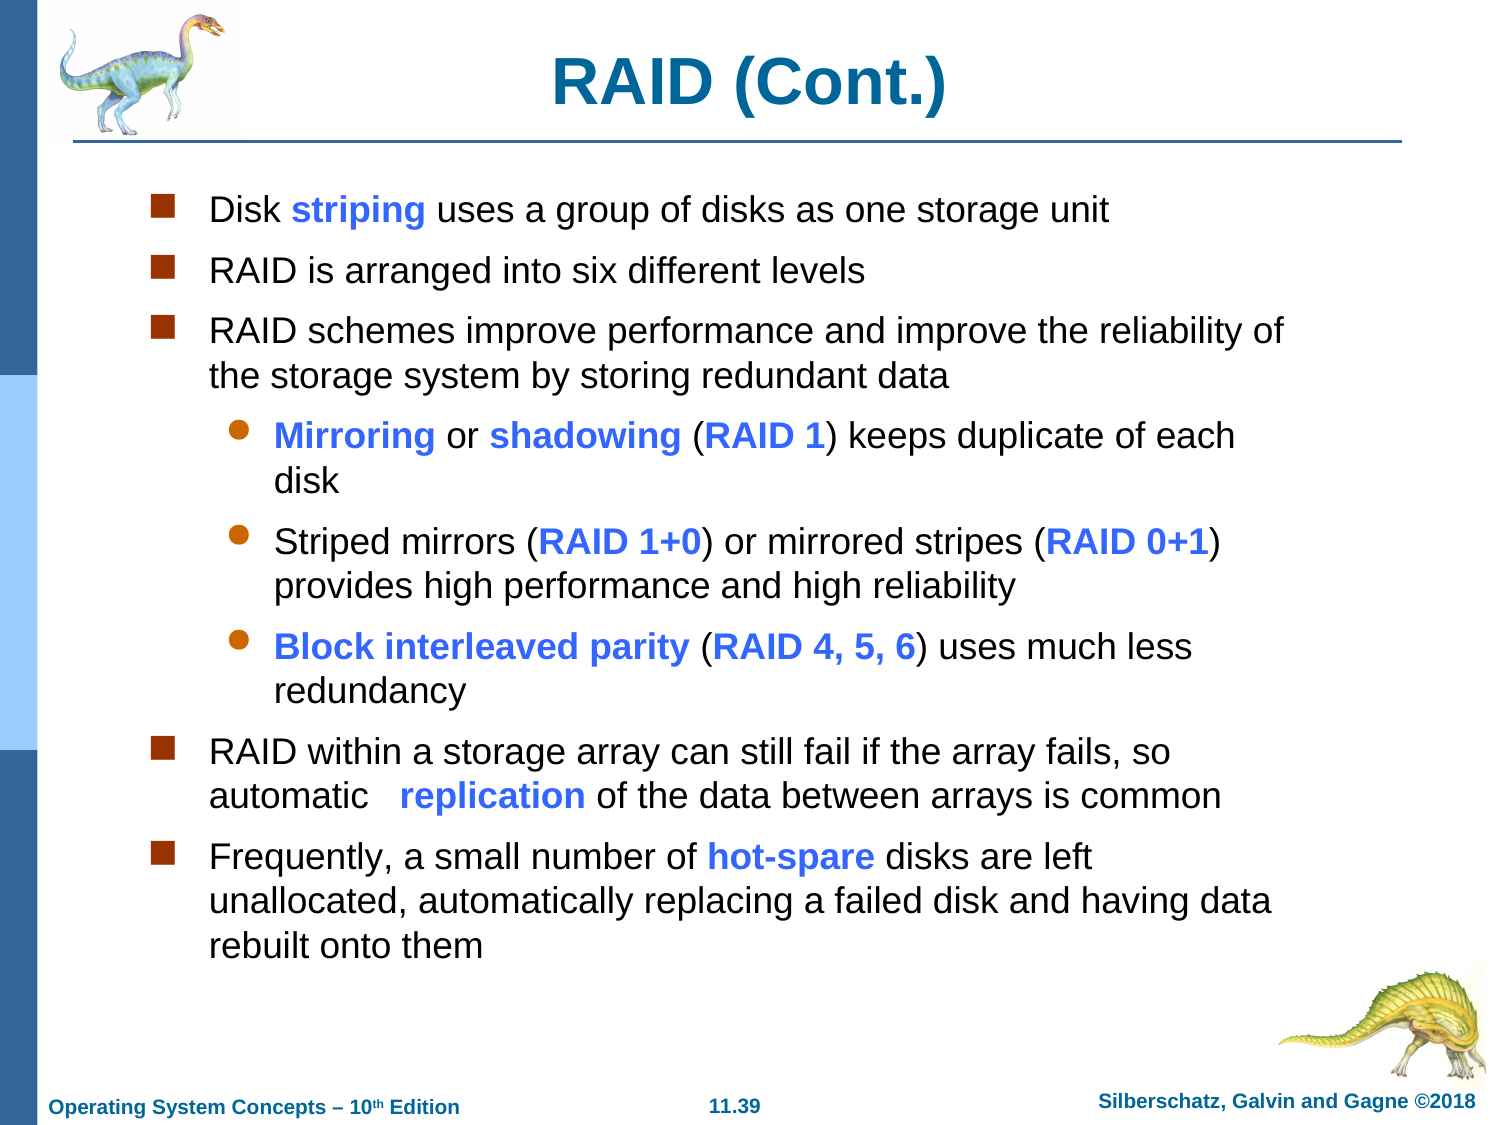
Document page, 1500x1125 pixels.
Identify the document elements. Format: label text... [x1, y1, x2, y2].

picture [1415, 1093, 1423, 1098]
title RAID (Cont.) [75, 31, 1426, 126]
picture [1275, 959, 1486, 1090]
picture [46, 0, 243, 149]
list Disk striping uses a group of disks as one storage unit RAID is arranged into six different levels RAID schemes improve performance and improve the reliability of the storage system by storing redundant data Mirroring or shadowing (RAID 1) keeps duplicate of each disk Striped mirrors (RAID 1+0) or mirrored stripes (RAID 0+1) provides high performance and high reliability Block interleaved parity (RAID 4, 5, 6) uses much less redundancy RAID within a storage array can still fail if the array fails, so automatic replication of the data between arrays is common Frequently, a small number of hot-spare disks are left unallocated, automatically replacing a failed disk and having data rebuilt onto them [138, 141, 1313, 975]
